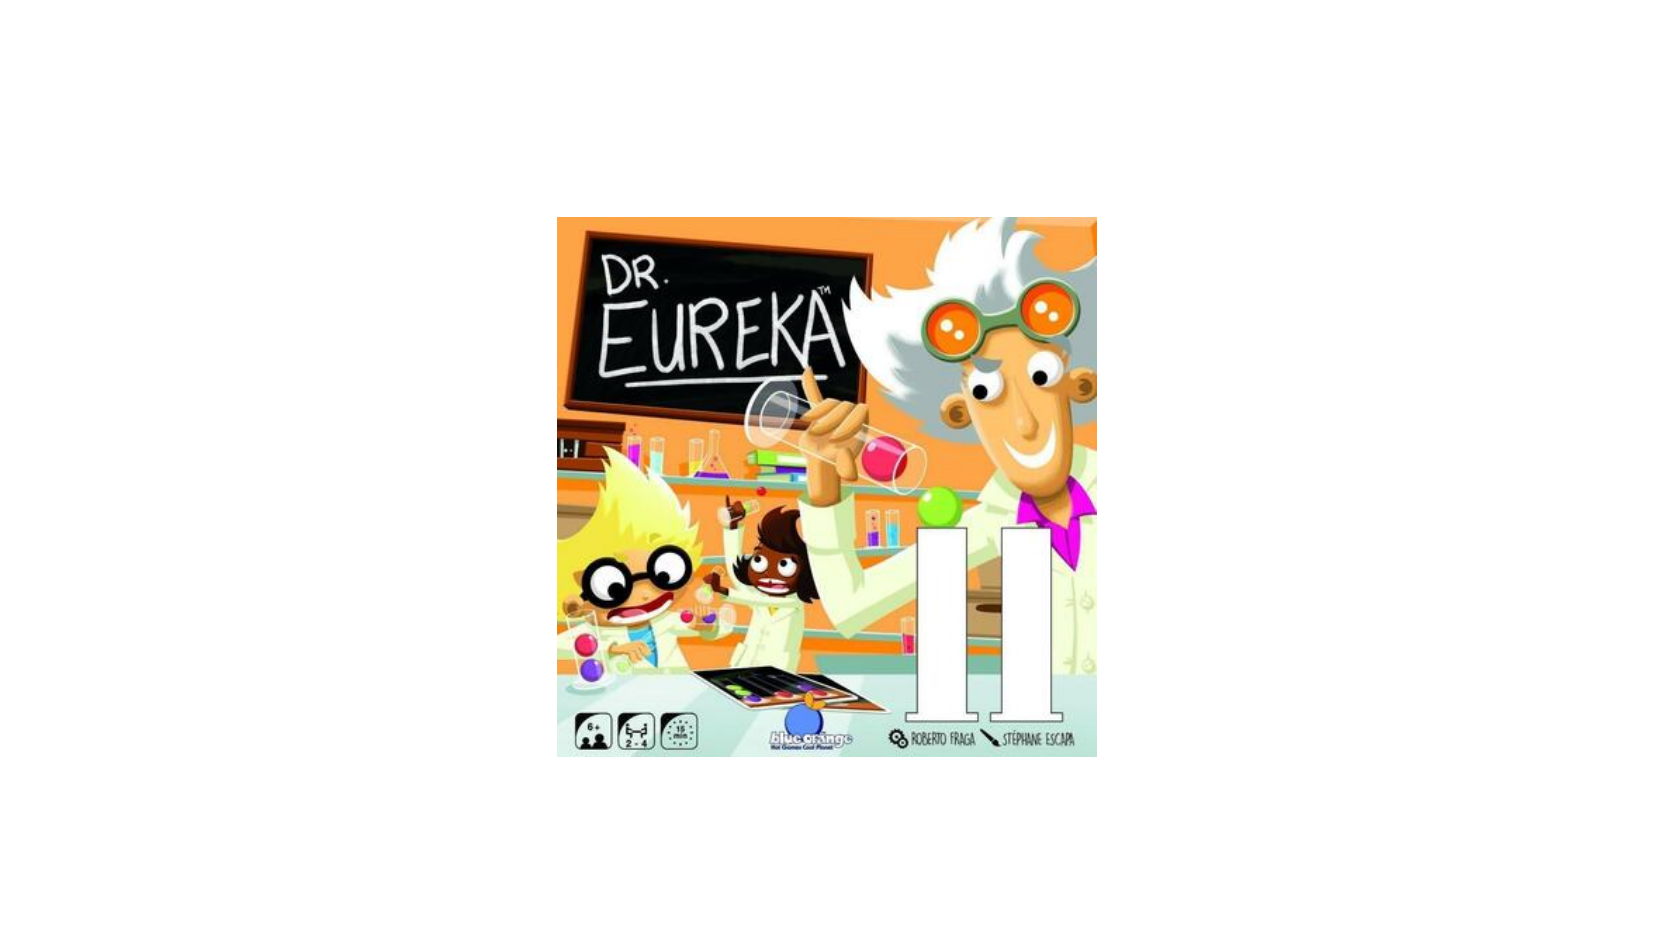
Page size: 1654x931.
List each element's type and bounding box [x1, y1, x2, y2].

picture [557, 217, 1097, 758]
